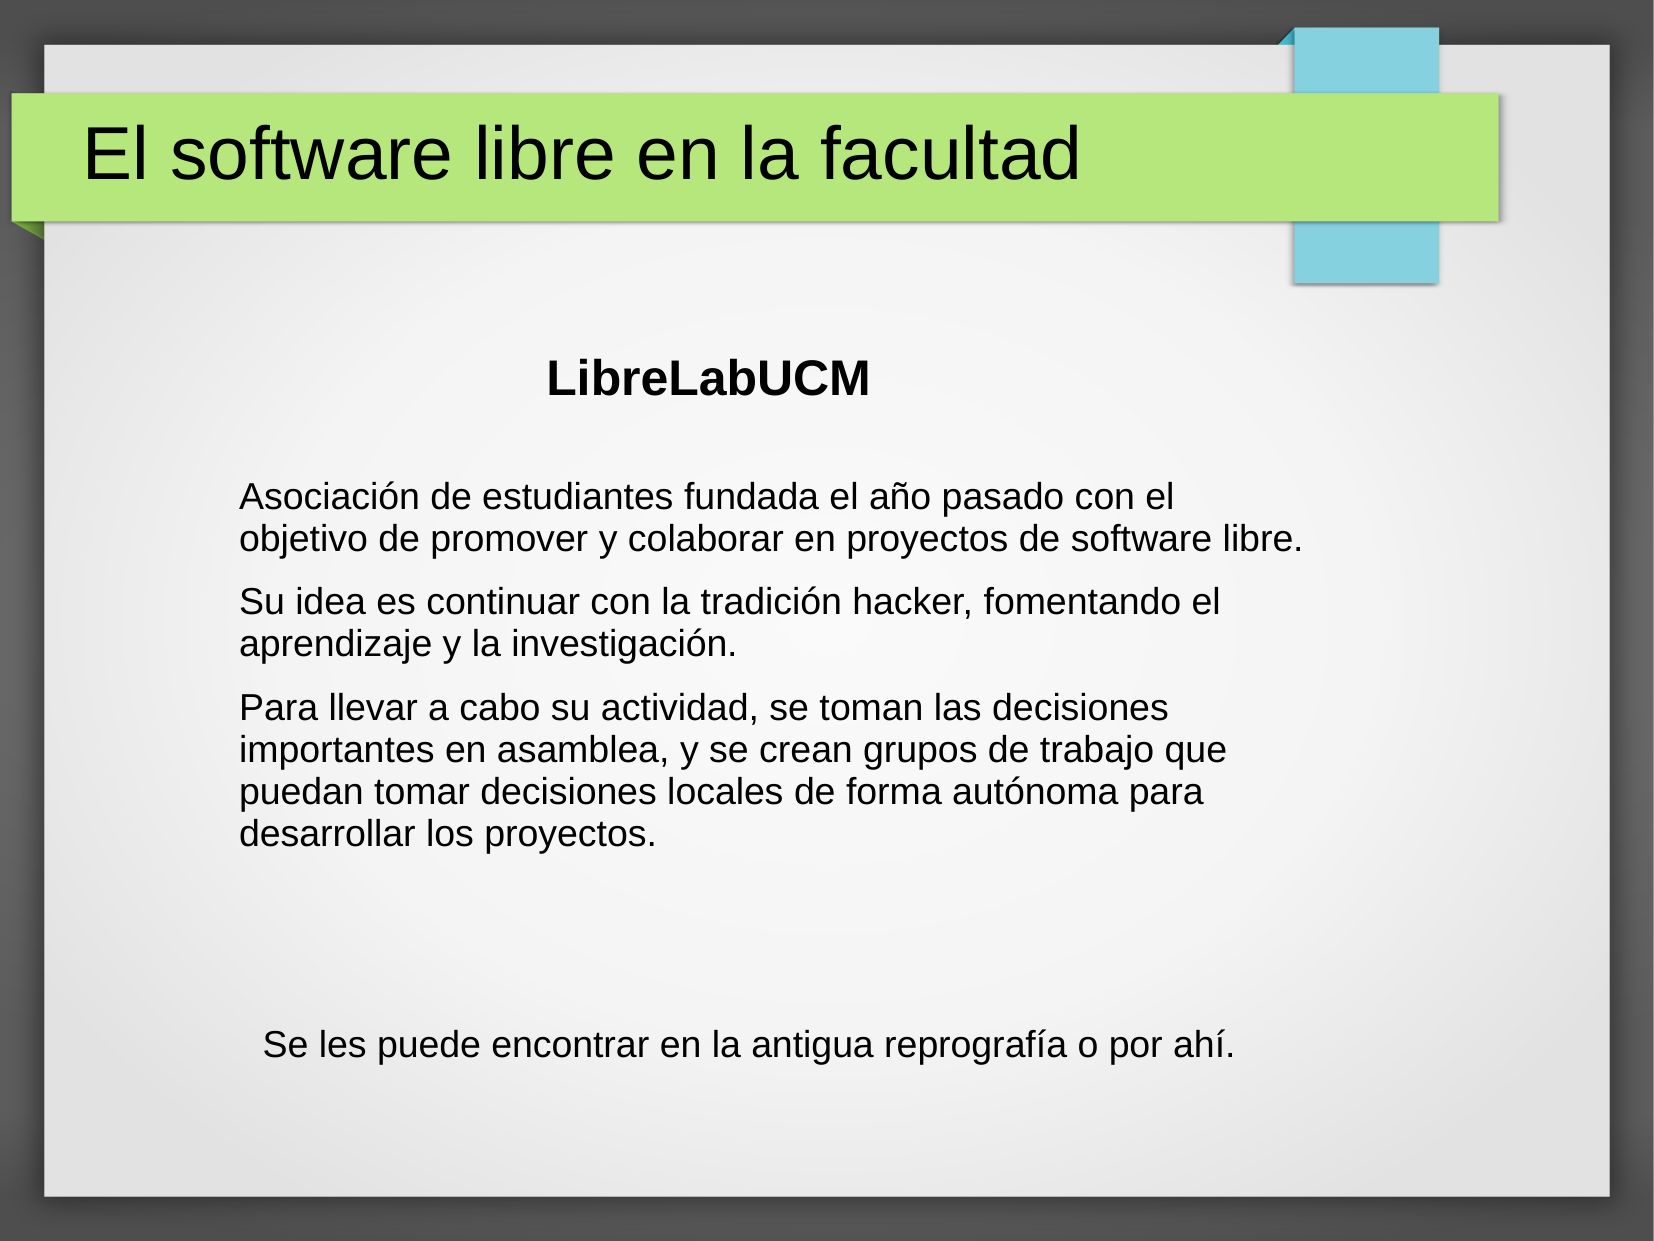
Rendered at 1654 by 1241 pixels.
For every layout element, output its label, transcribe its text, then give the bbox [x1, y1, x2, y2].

text_box LibreLabUCM [531, 342, 910, 468]
picture [0, 0, 1654, 1241]
text_box Asociación de estudiantes fundada el año pasado con el objetivo de promover y colaborar en proyectos de software libre. [224, 468, 1323, 567]
title El software libre en la facultad [82, 94, 1264, 213]
text_box Para llevar a cabo su actividad, se toman las decisiones importantes en asamblea, y se crean grupos de trabajo que puedan tomar decisiones locales de forma autónoma para desarrollar los proyectos. [224, 679, 1276, 863]
text_box Se les puede encontrar en la antigua reprografía o por ahí. [248, 1015, 1347, 1073]
text_box Su idea es continuar con la tradición hacker, fomentando el aprendizaje y la investigación. [224, 572, 1371, 672]
